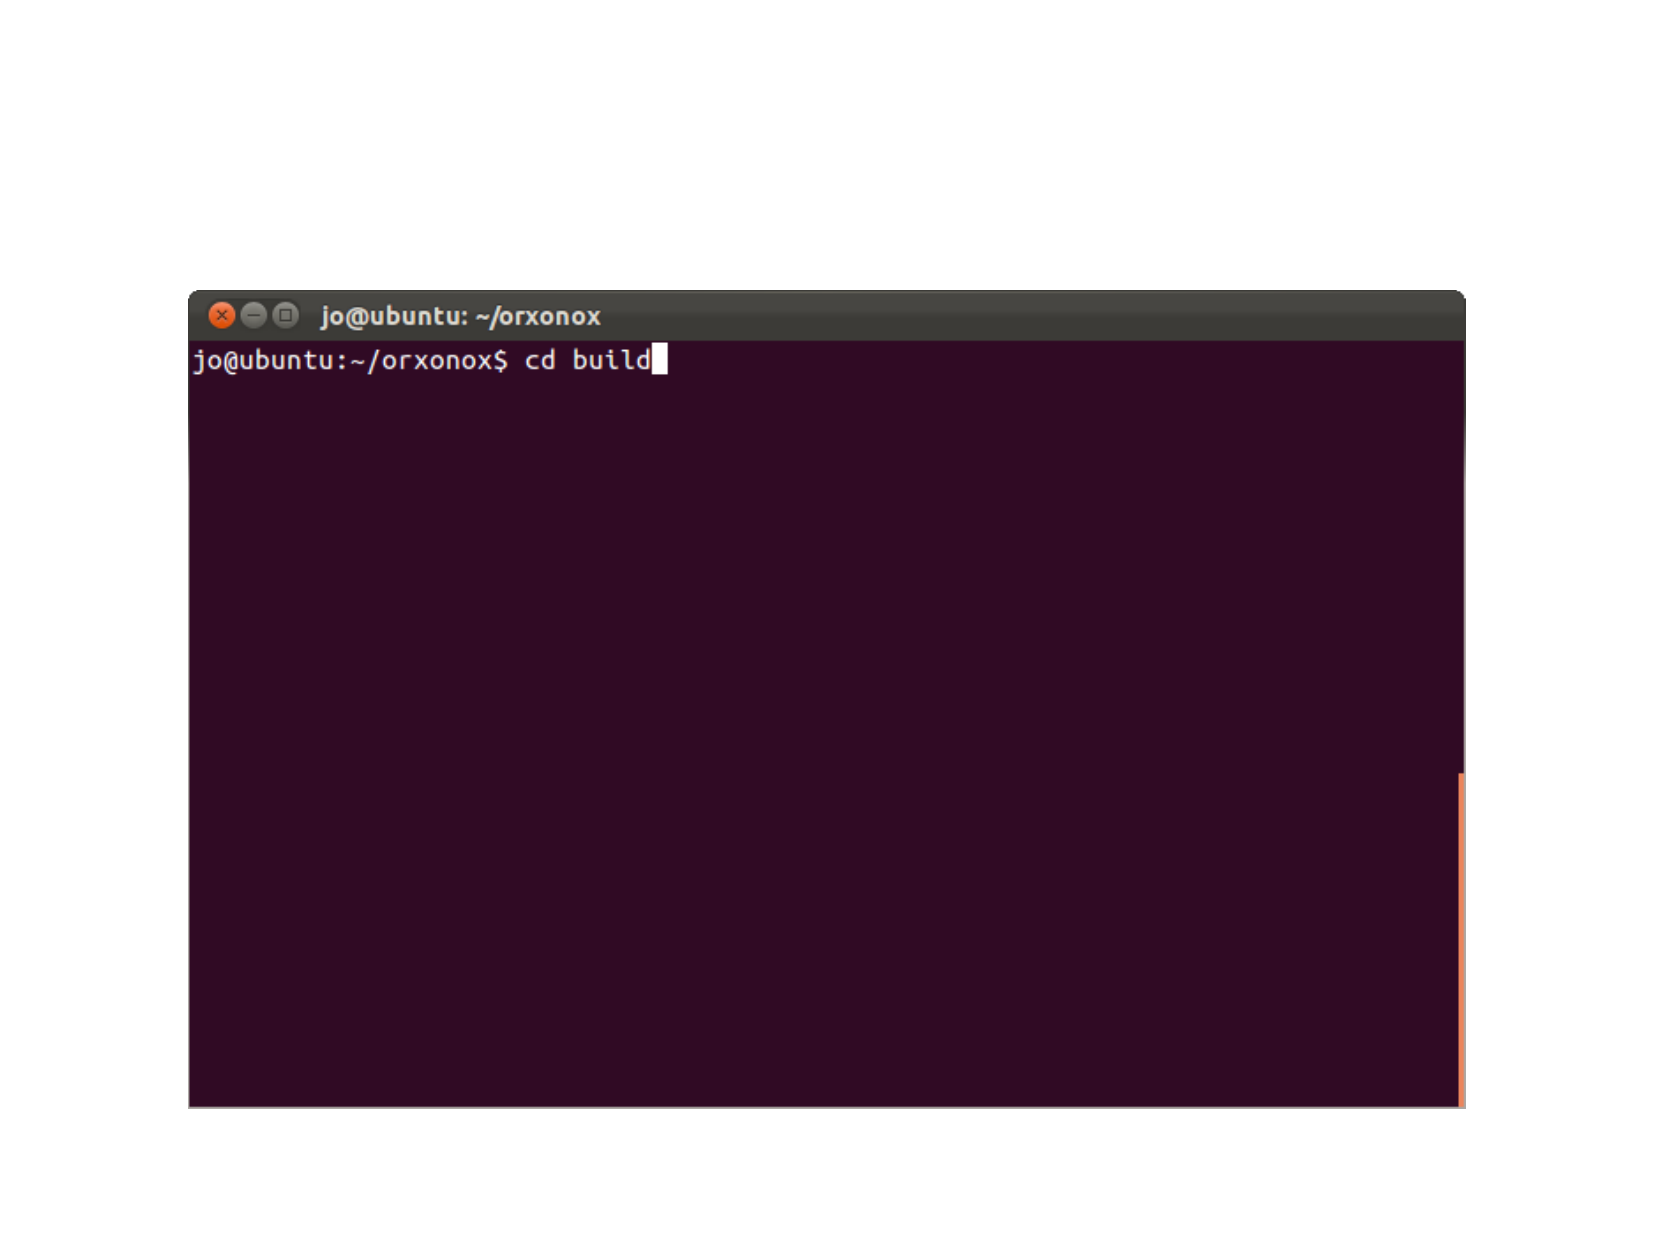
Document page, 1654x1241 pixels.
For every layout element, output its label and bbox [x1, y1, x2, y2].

picture [188, 290, 1466, 1109]
